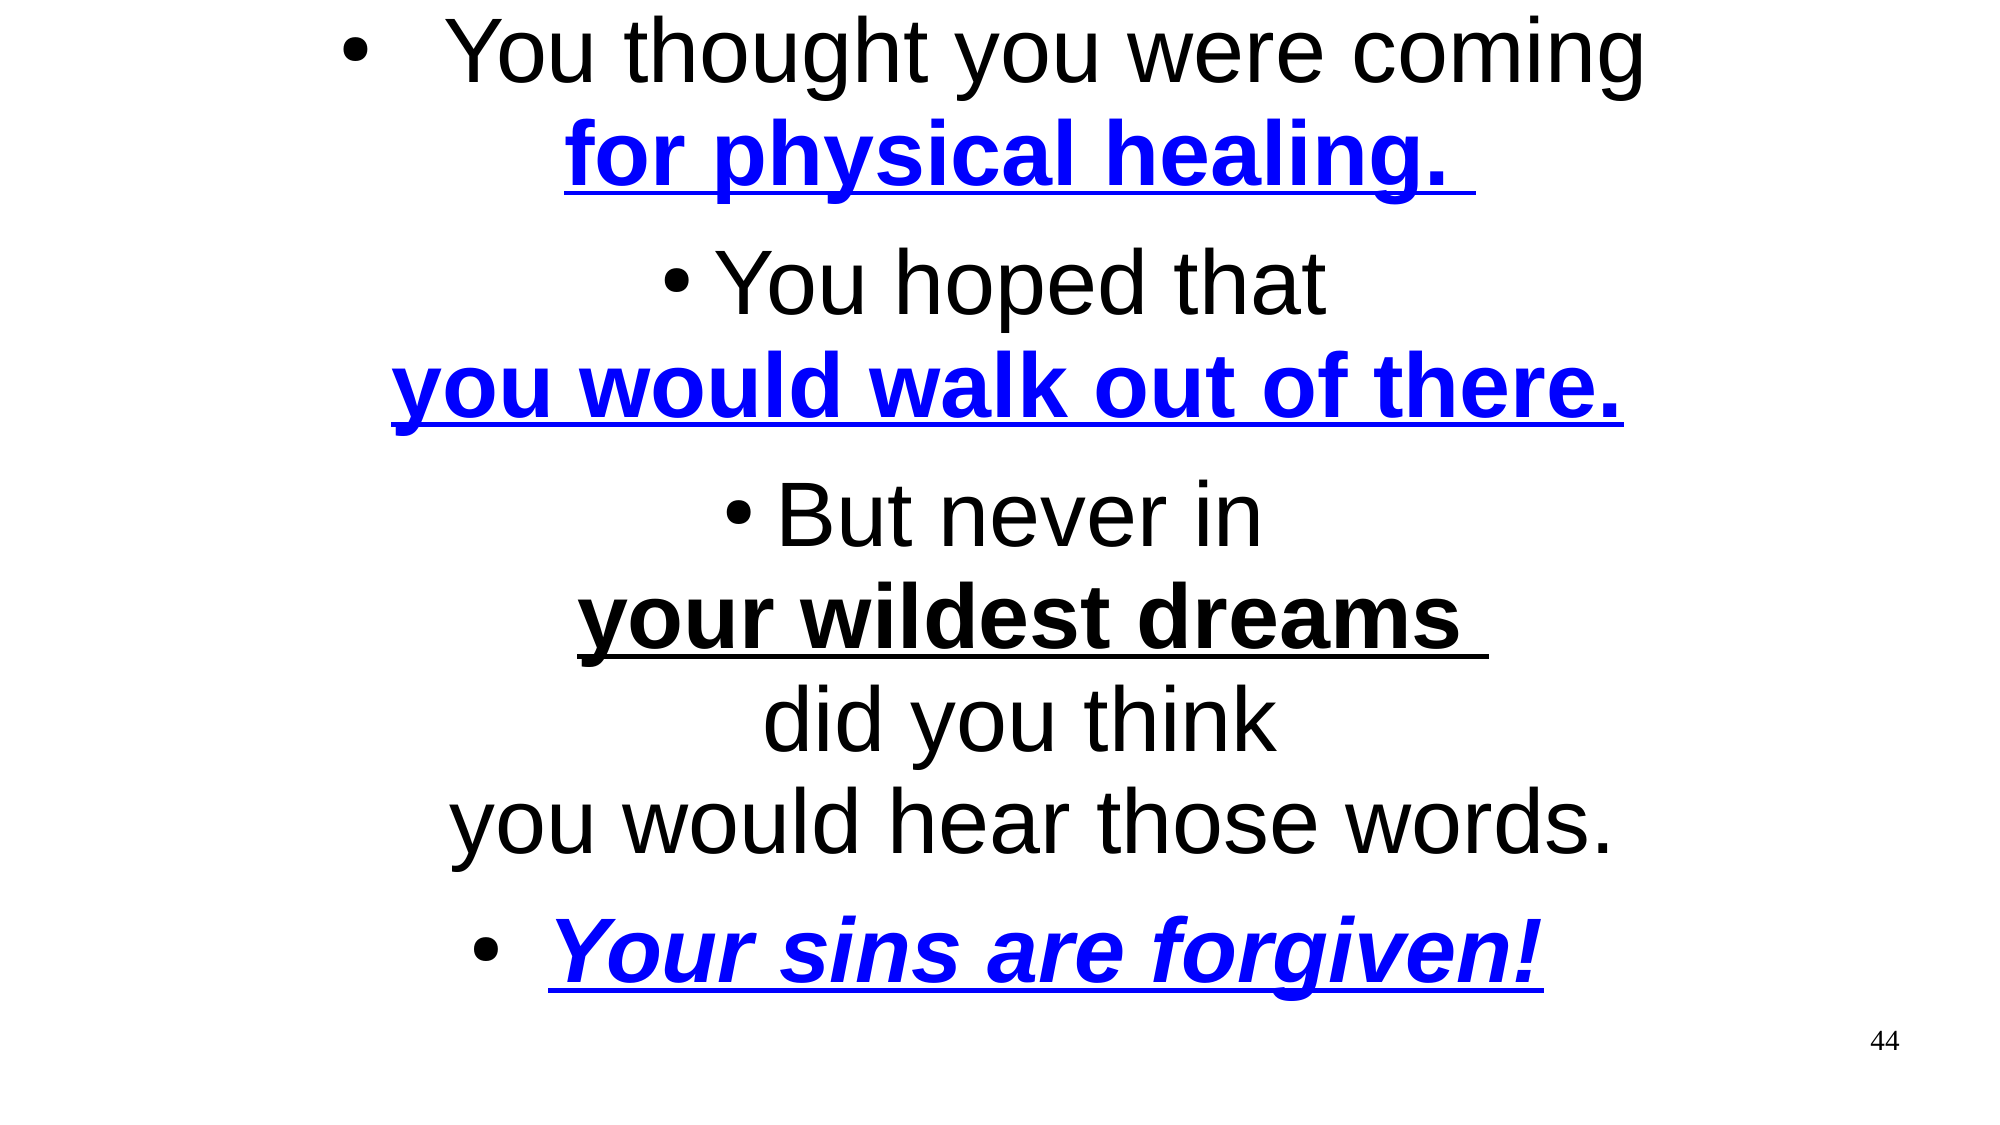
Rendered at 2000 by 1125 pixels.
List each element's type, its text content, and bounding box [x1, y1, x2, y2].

list You thought you were coming for physical healing. You hoped that you would walk out of there. But never in your wildest dreams did you think you would hear those words. Your sins are forgiven! [0, 0, 1996, 1123]
